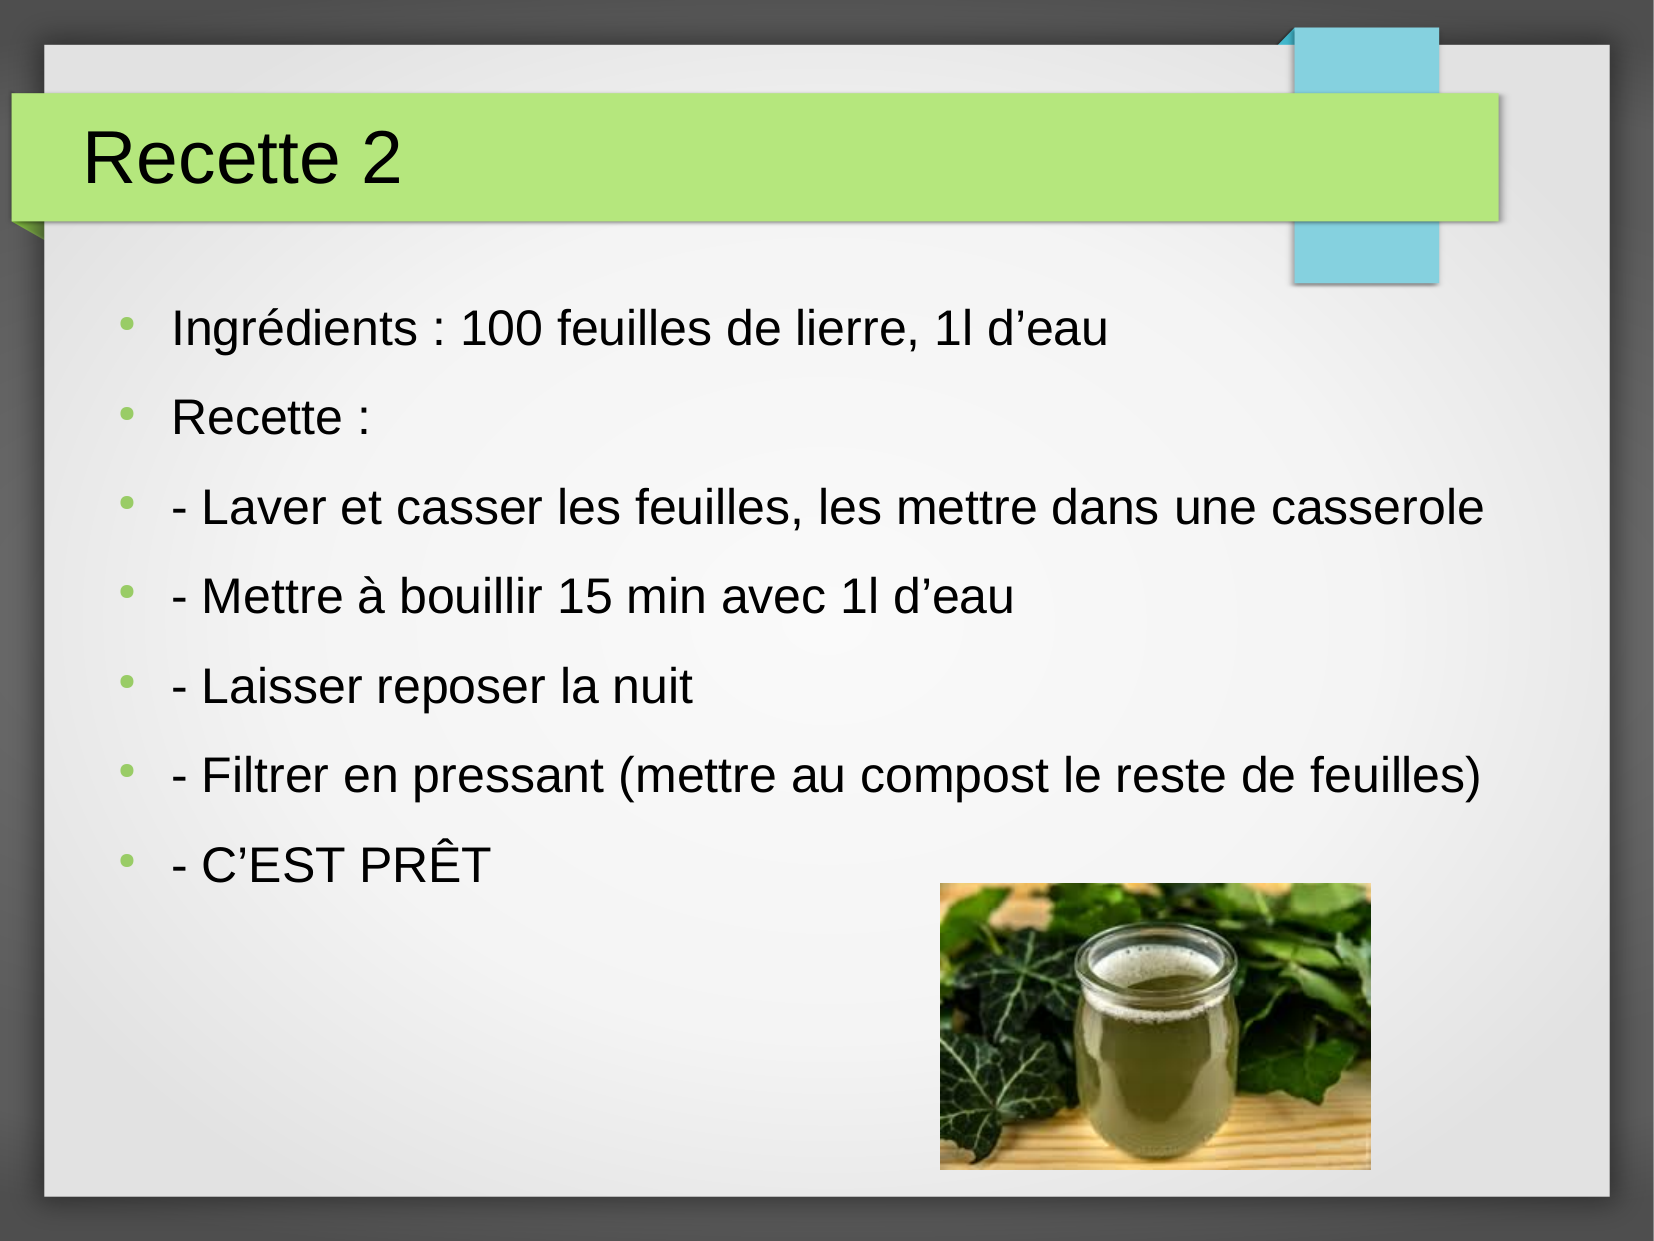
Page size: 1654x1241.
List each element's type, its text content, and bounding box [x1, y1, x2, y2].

picture [940, 1015, 1371, 1170]
title Recette 2 [82, 94, 1264, 213]
list Ingrédients : 100 feuilles de lierre, 1l d’eau Recette : - Laver et casser les feuilles, les mettre dans une casserole - Mettre à bouillir 15 min avec 1l d’eau - Laisser reposer la nuit - Filtrer en pressant (mettre au compost le reste de feuilles) - C’EST PRÊT [82, 295, 1571, 1015]
